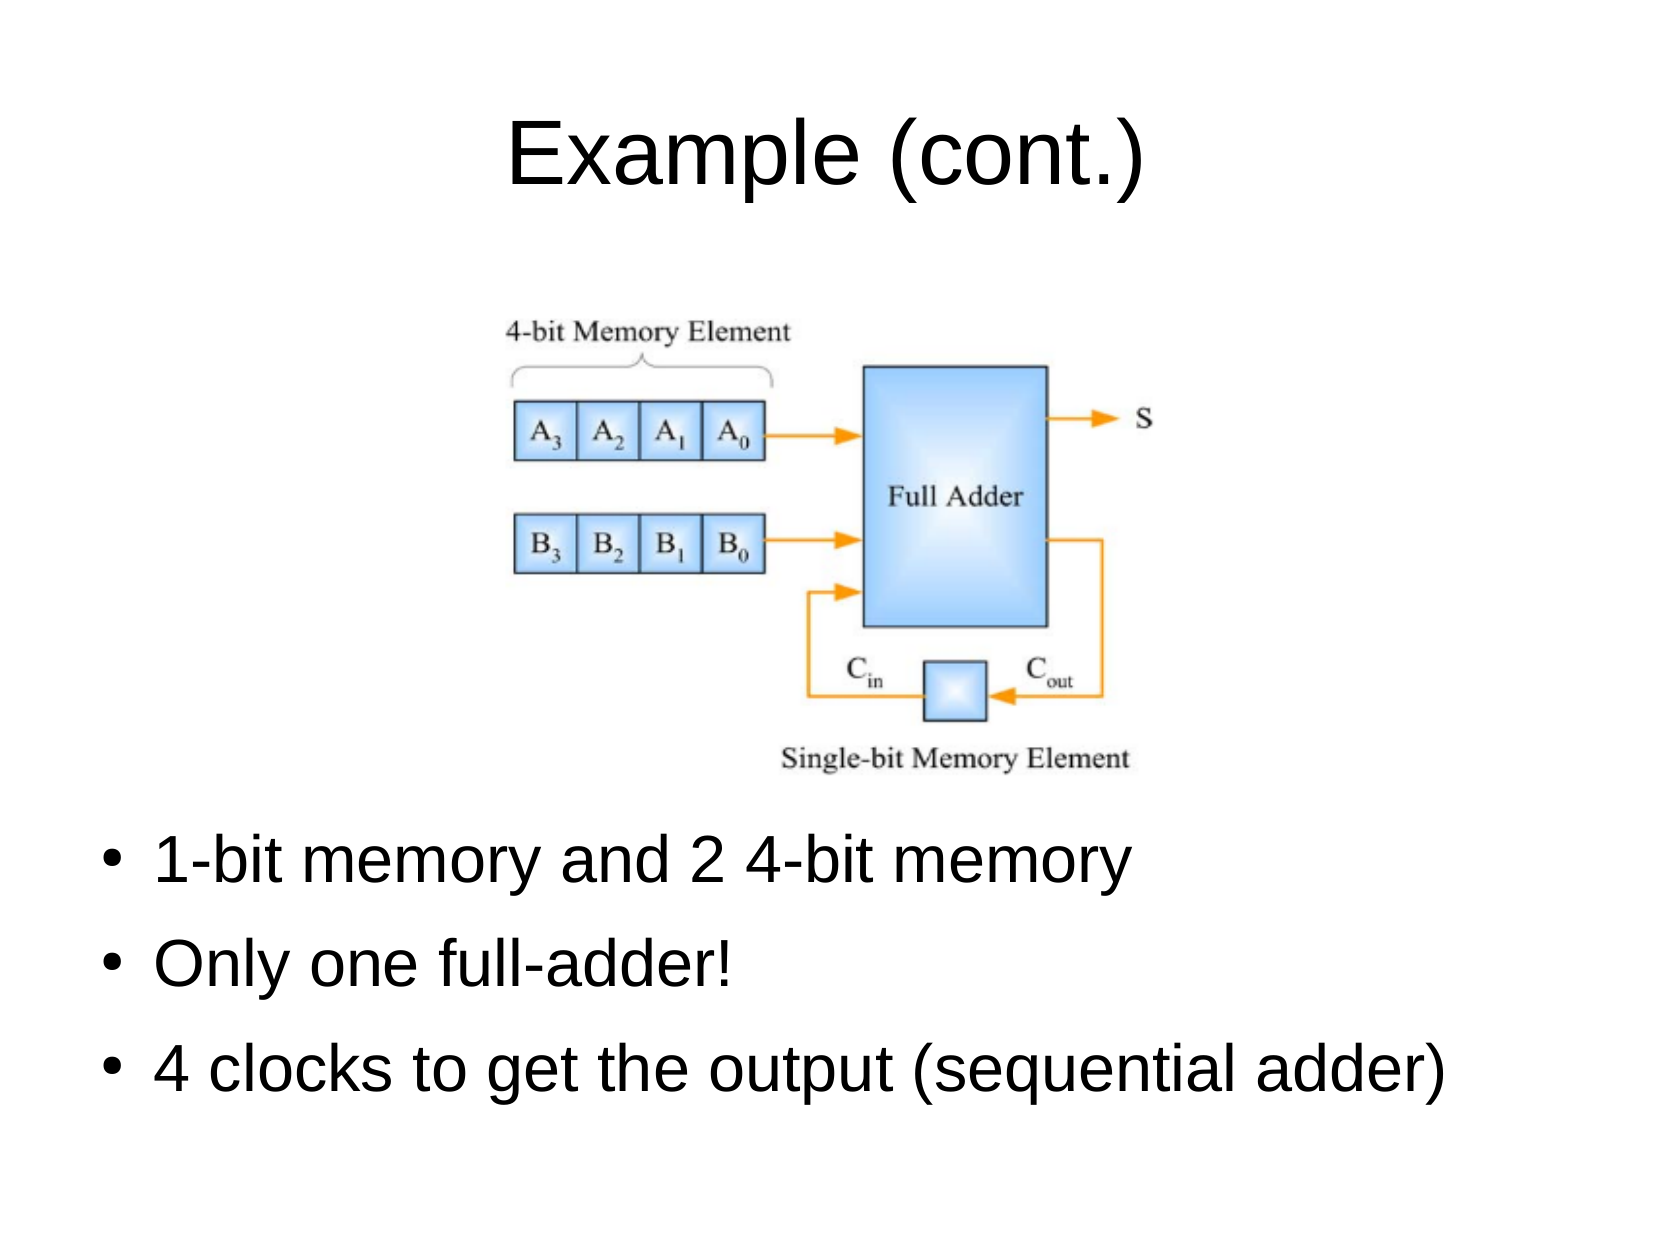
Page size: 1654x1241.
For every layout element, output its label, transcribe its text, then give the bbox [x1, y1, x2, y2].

chart [82, 290, 1571, 681]
picture [450, 681, 1201, 717]
list 1-bit memory and 2 4-bit memory Only one full-adder! 4 clocks to get the output (sequential adder) [82, 717, 1571, 1106]
title Example (cont.) [82, 49, 1571, 257]
